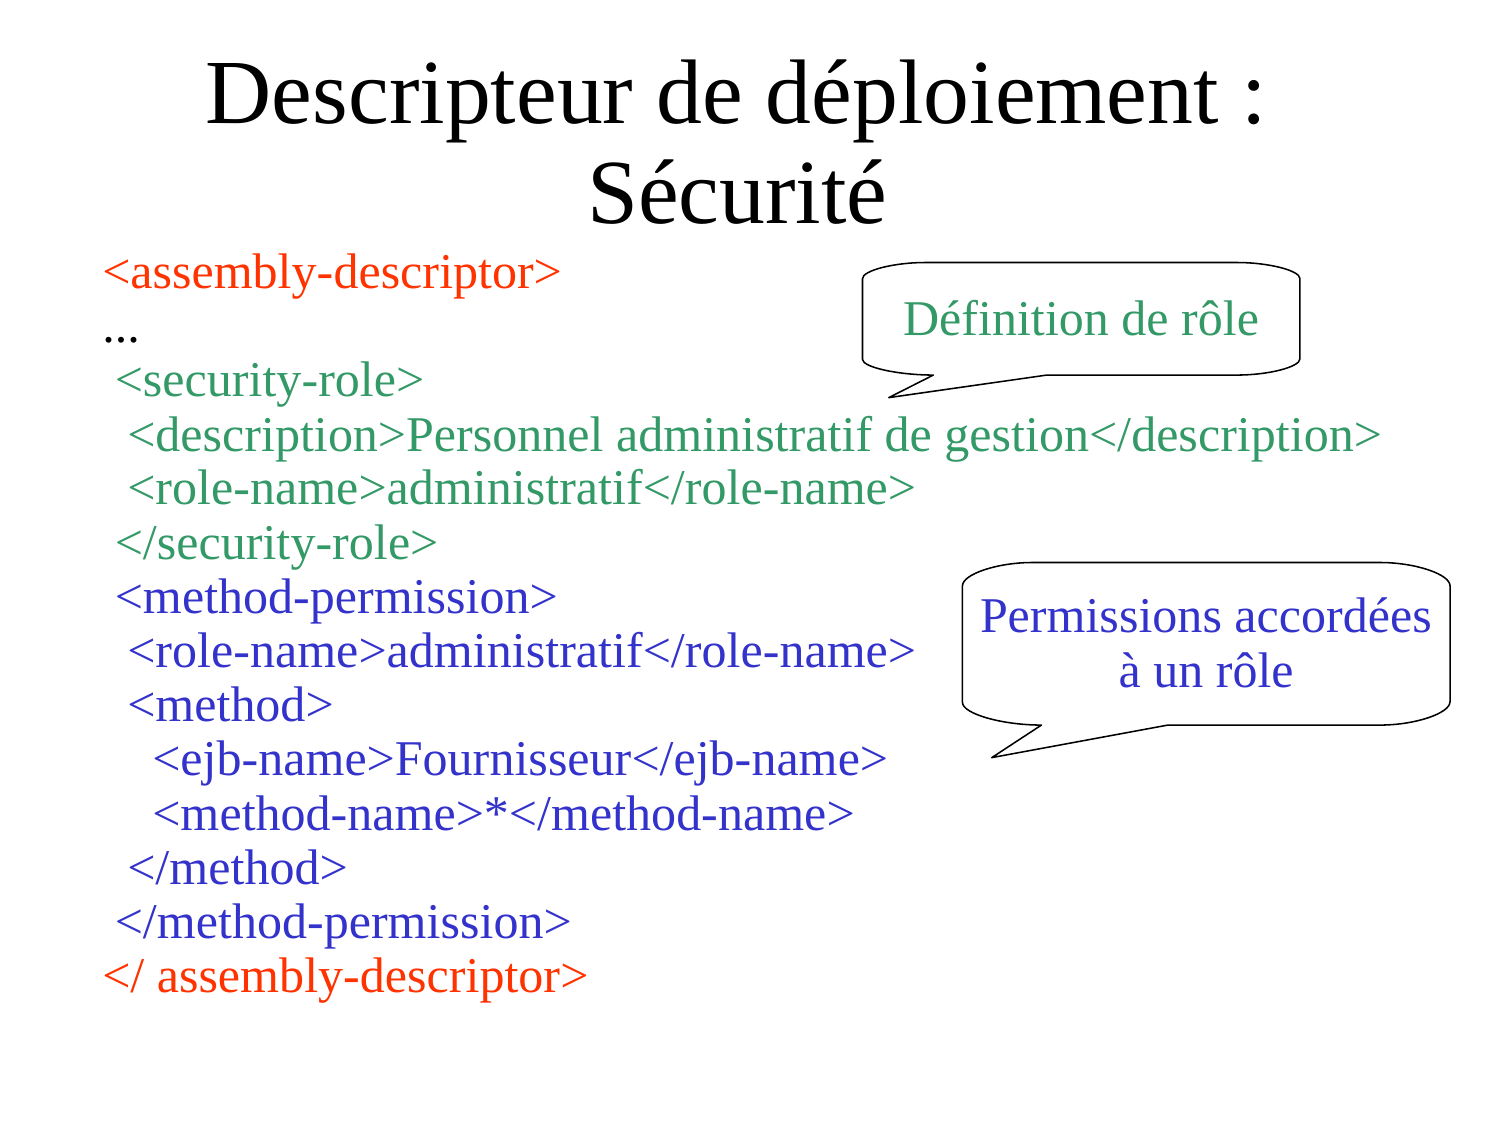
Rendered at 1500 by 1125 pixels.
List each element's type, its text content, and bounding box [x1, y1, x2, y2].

title Descripteur de déploiement : Sécurité [99, 24, 1375, 237]
text_box <assembly-descriptor> ... <security-role> <description>Personnel administratif de gestion</description> <role-name>administratif</role-name> </security-role> <method-permission> <role-name>administratif</role-name> <method> <ejb-name>Fournisseur</ejb-name> <method-name>*</method-name> </method> </method-permission> </ assembly-descriptor> [87, 237, 1394, 1092]
text_box [888, 262, 1274, 266]
text_box Permissions accordées à un rôle [980, 568, 1432, 720]
text_box Définition de rôle [878, 266, 1284, 371]
text_box [1284, 268, 1300, 369]
text_box [962, 571, 980, 716]
text_box [1432, 571, 1451, 717]
text_box [862, 268, 878, 369]
text_box [888, 371, 1277, 398]
text_box [991, 720, 1421, 758]
text_box [990, 562, 1423, 568]
